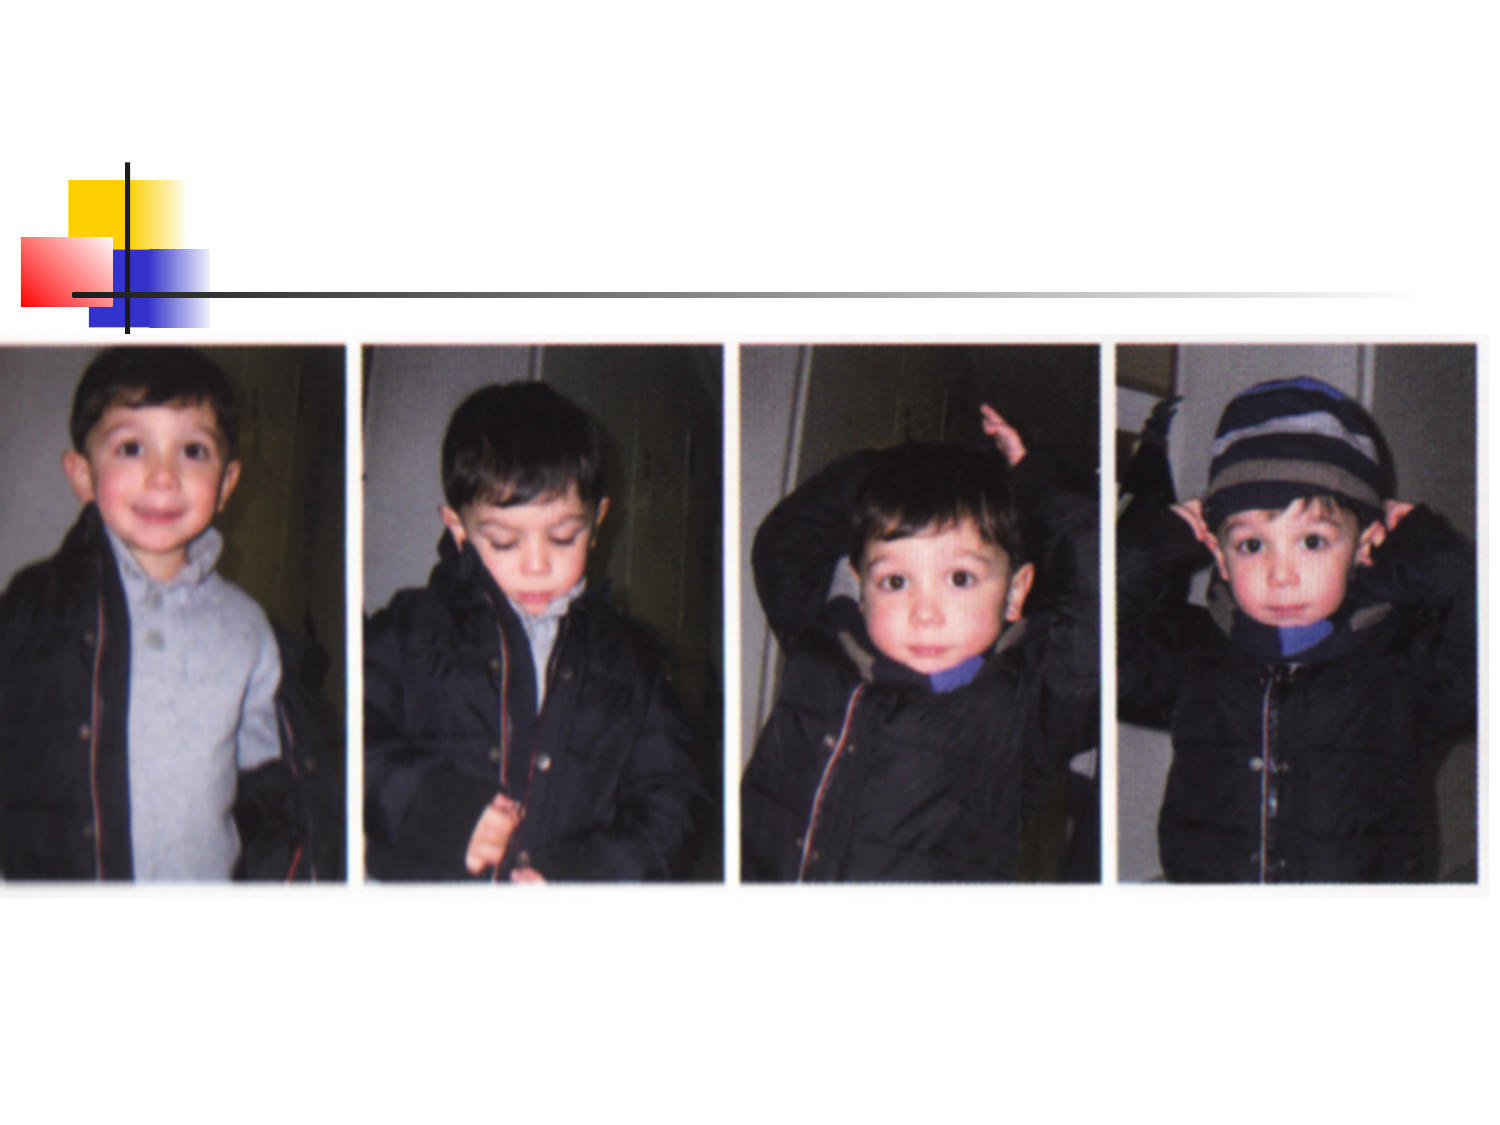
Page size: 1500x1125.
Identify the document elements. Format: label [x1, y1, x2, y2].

picture [0, 334, 1489, 898]
